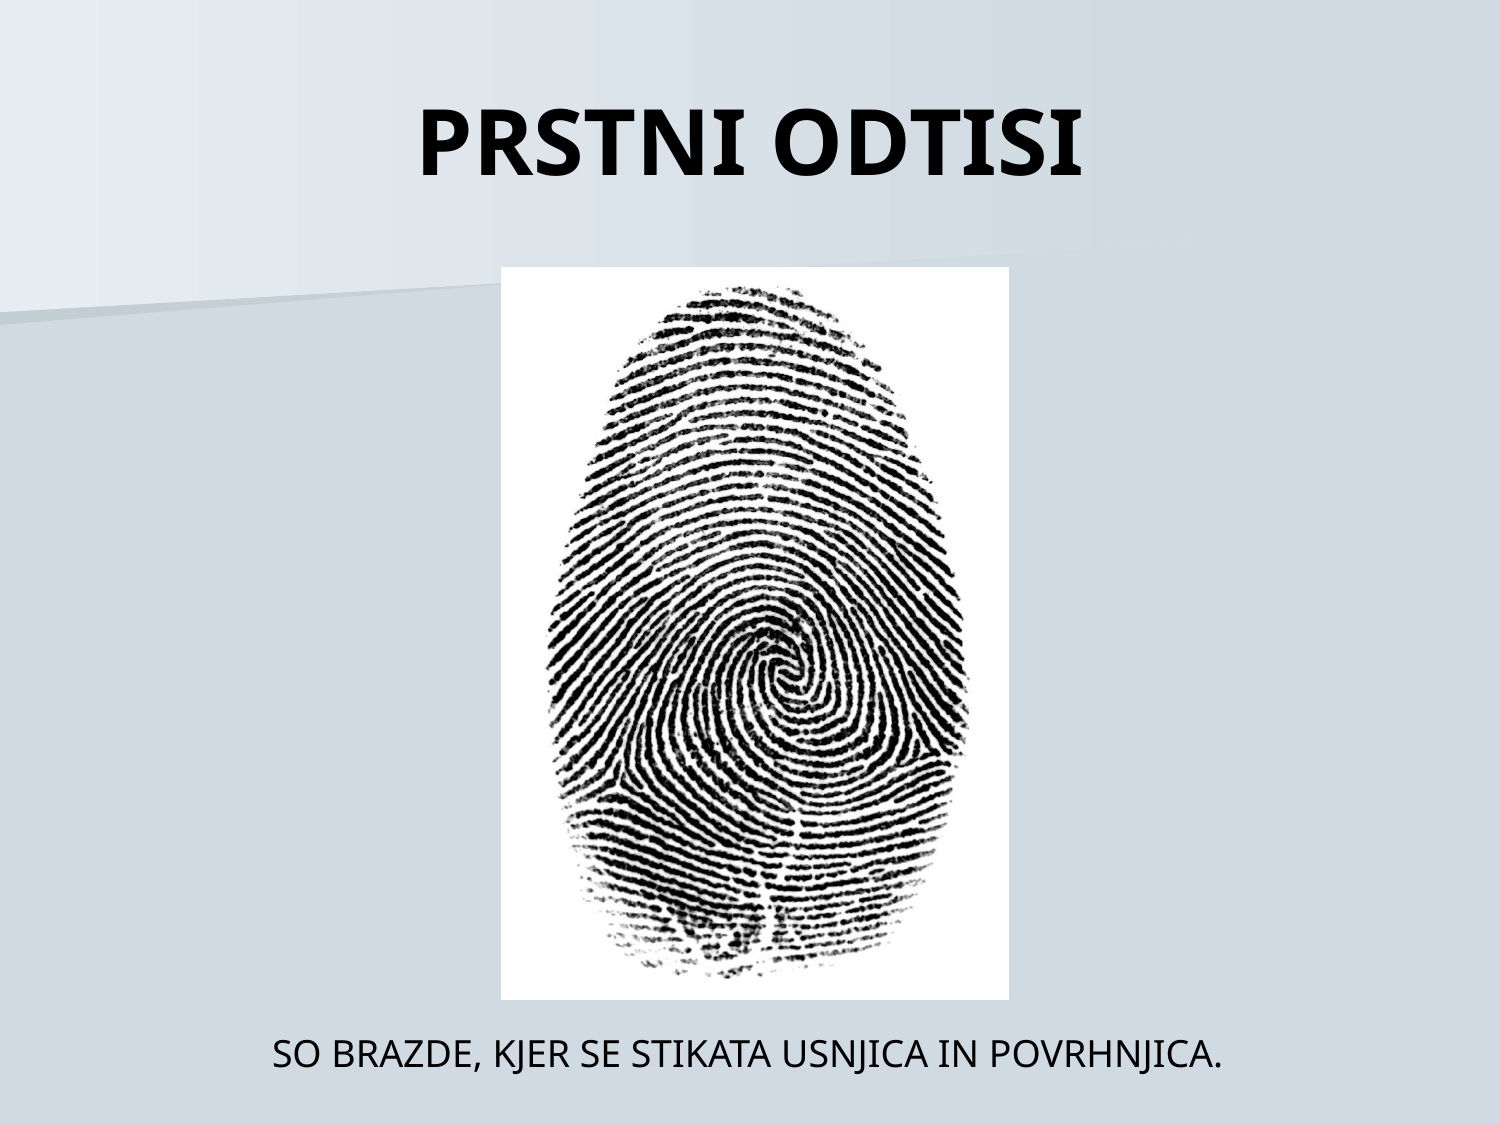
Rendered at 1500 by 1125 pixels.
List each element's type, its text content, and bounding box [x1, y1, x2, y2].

text_box SO BRAZDE, KJER SE STIKATA USNJICA IN POVRHNJICA. [257, 1023, 1240, 1083]
picture [501, 267, 1009, 1000]
title PRSTNI ODTISI [75, 45, 1425, 233]
